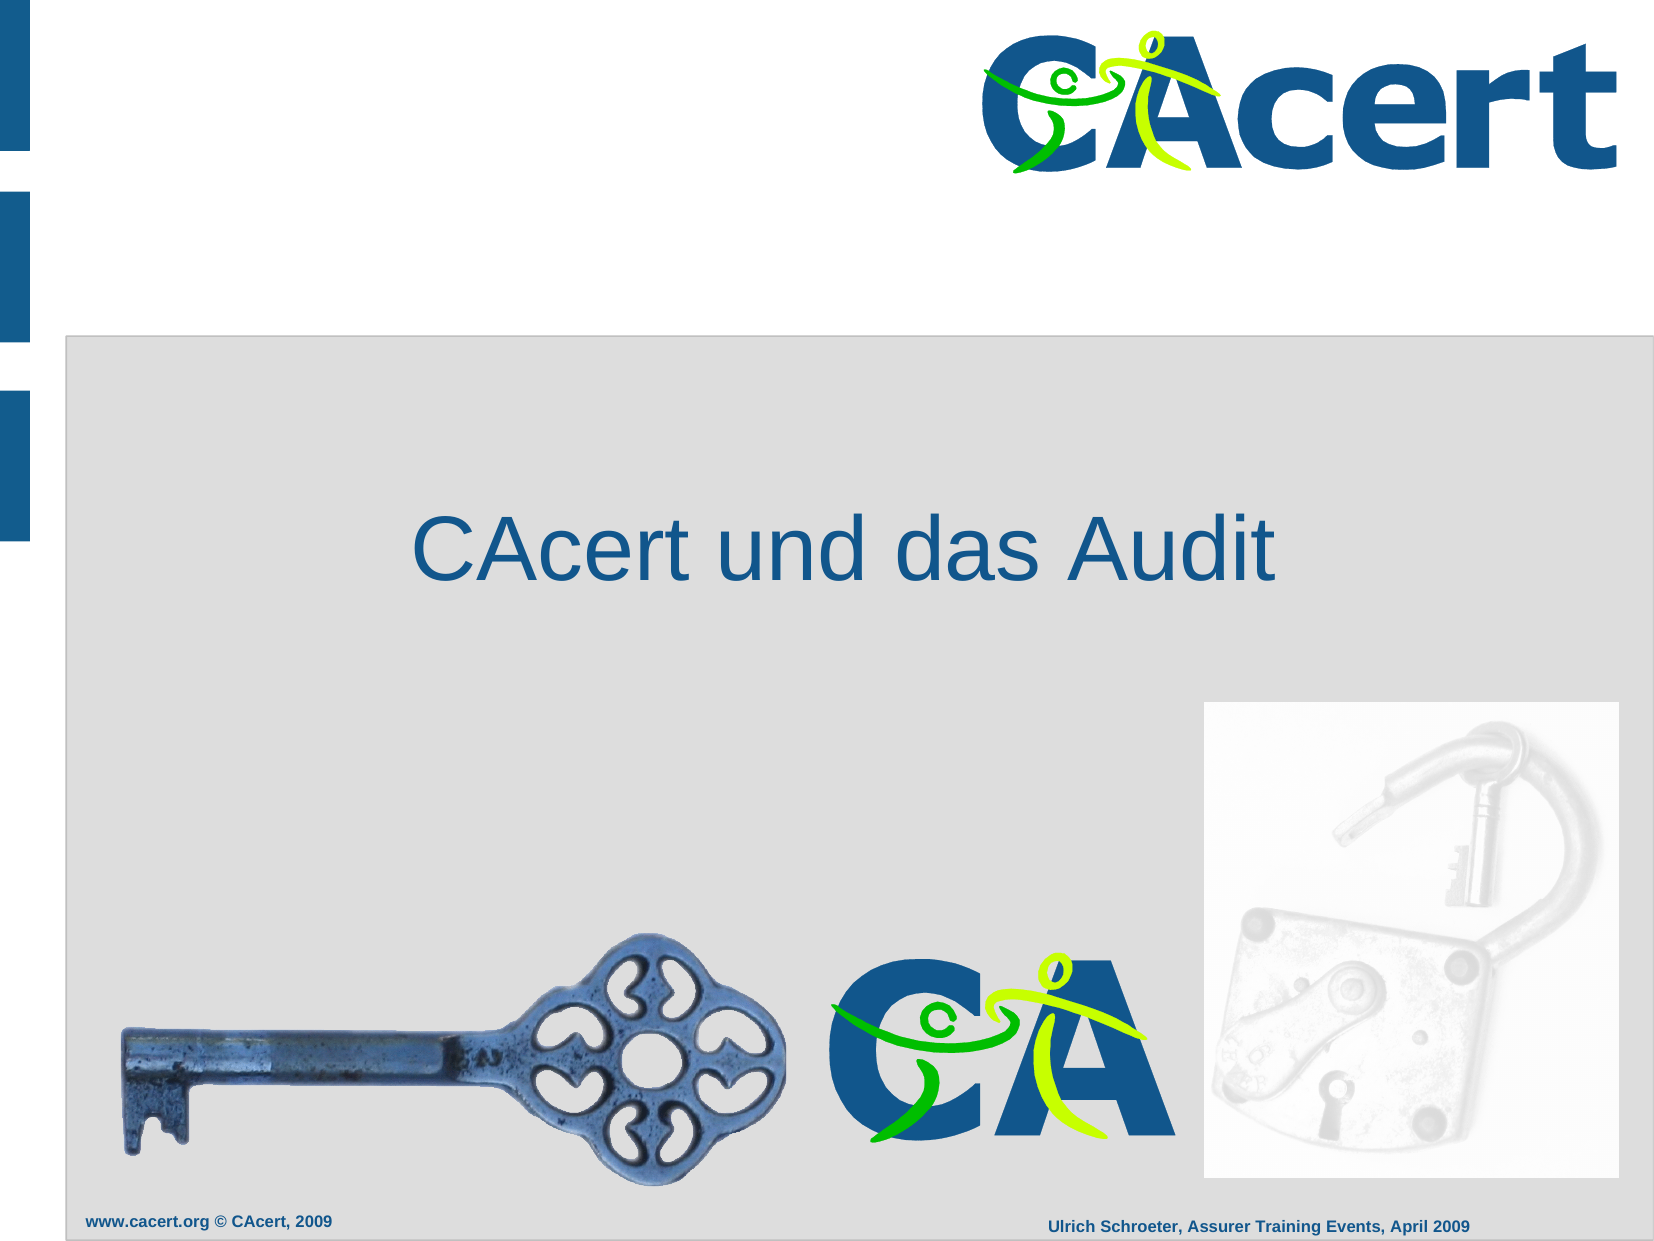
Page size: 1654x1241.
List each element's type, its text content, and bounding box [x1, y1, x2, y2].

picture [826, 950, 1177, 1145]
picture [1204, 702, 1619, 1178]
title CAcert und das Audit [118, 442, 1530, 601]
picture [106, 915, 800, 1203]
